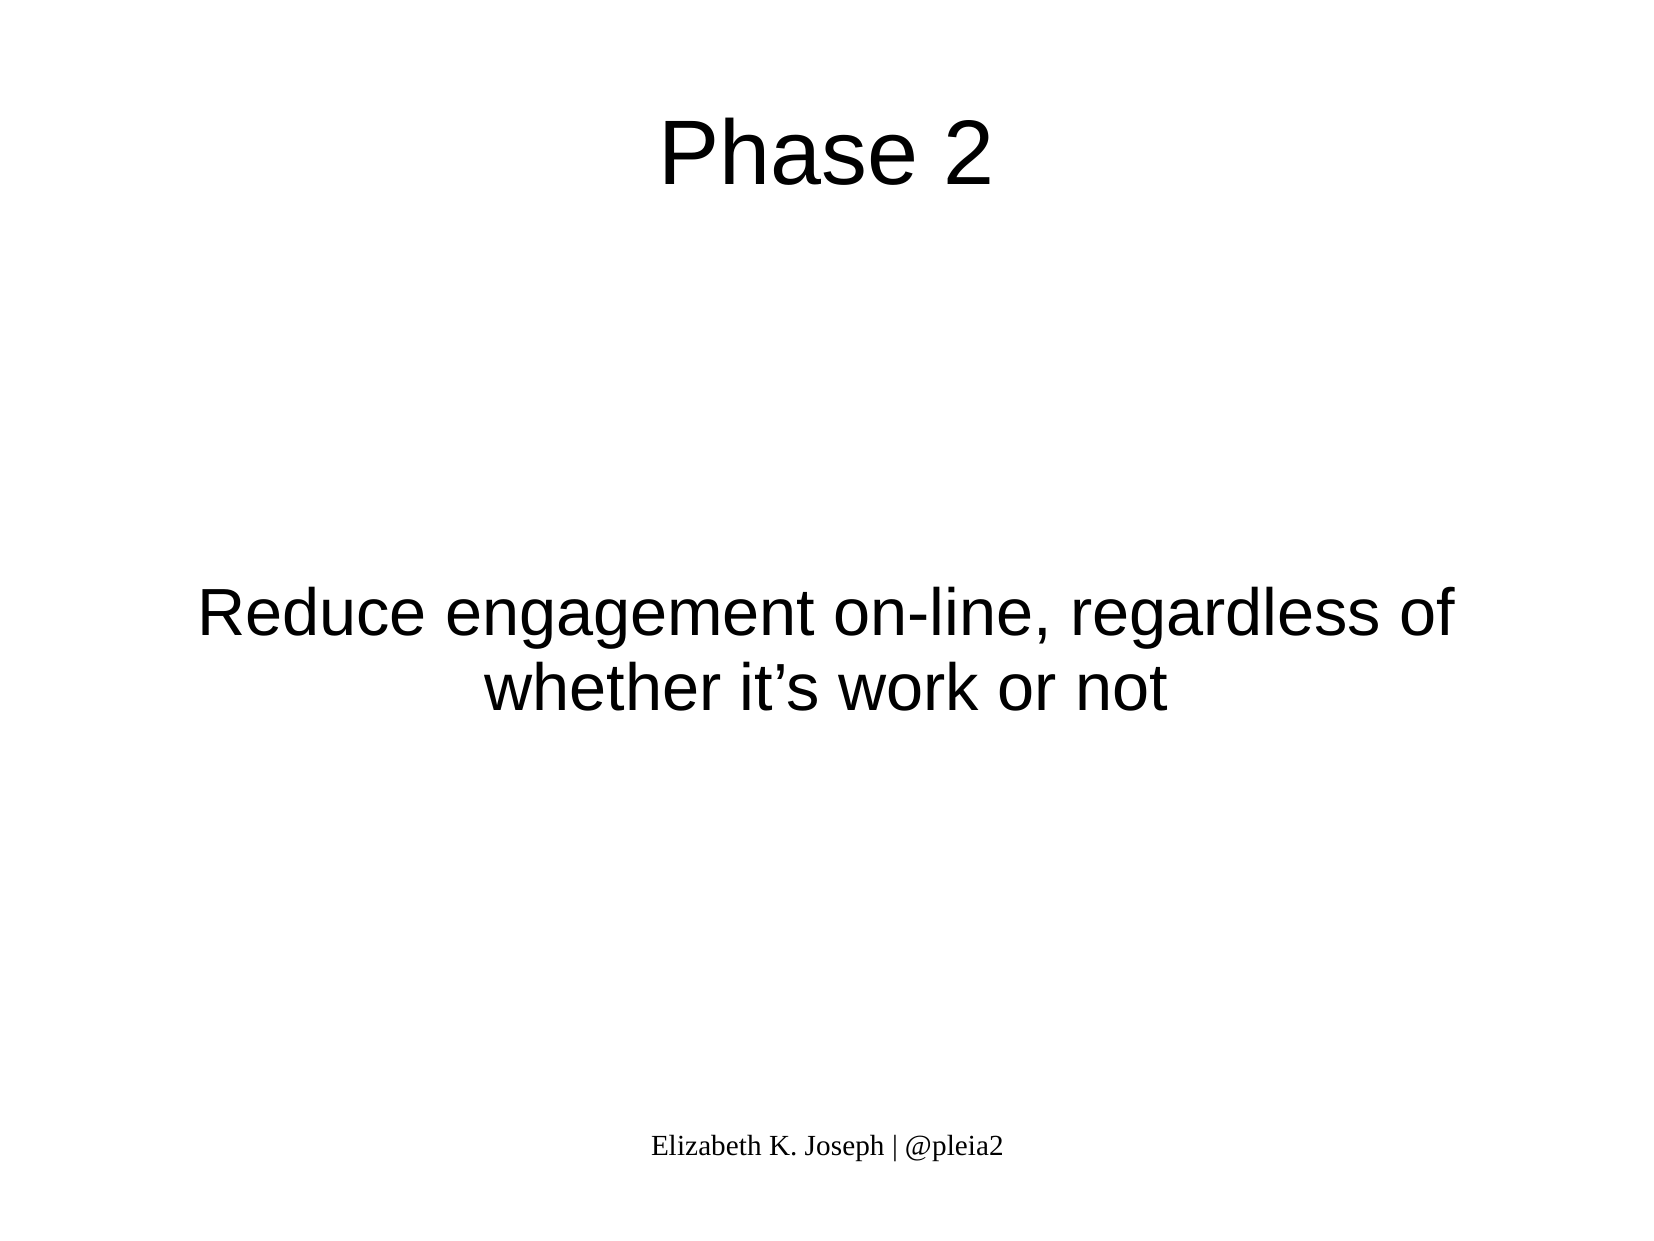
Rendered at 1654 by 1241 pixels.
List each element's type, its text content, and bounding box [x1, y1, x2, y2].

subtitle Reduce engagement on-line, regardless of whether it’s work or not [82, 290, 1571, 1010]
title Phase 2 [82, 49, 1571, 257]
